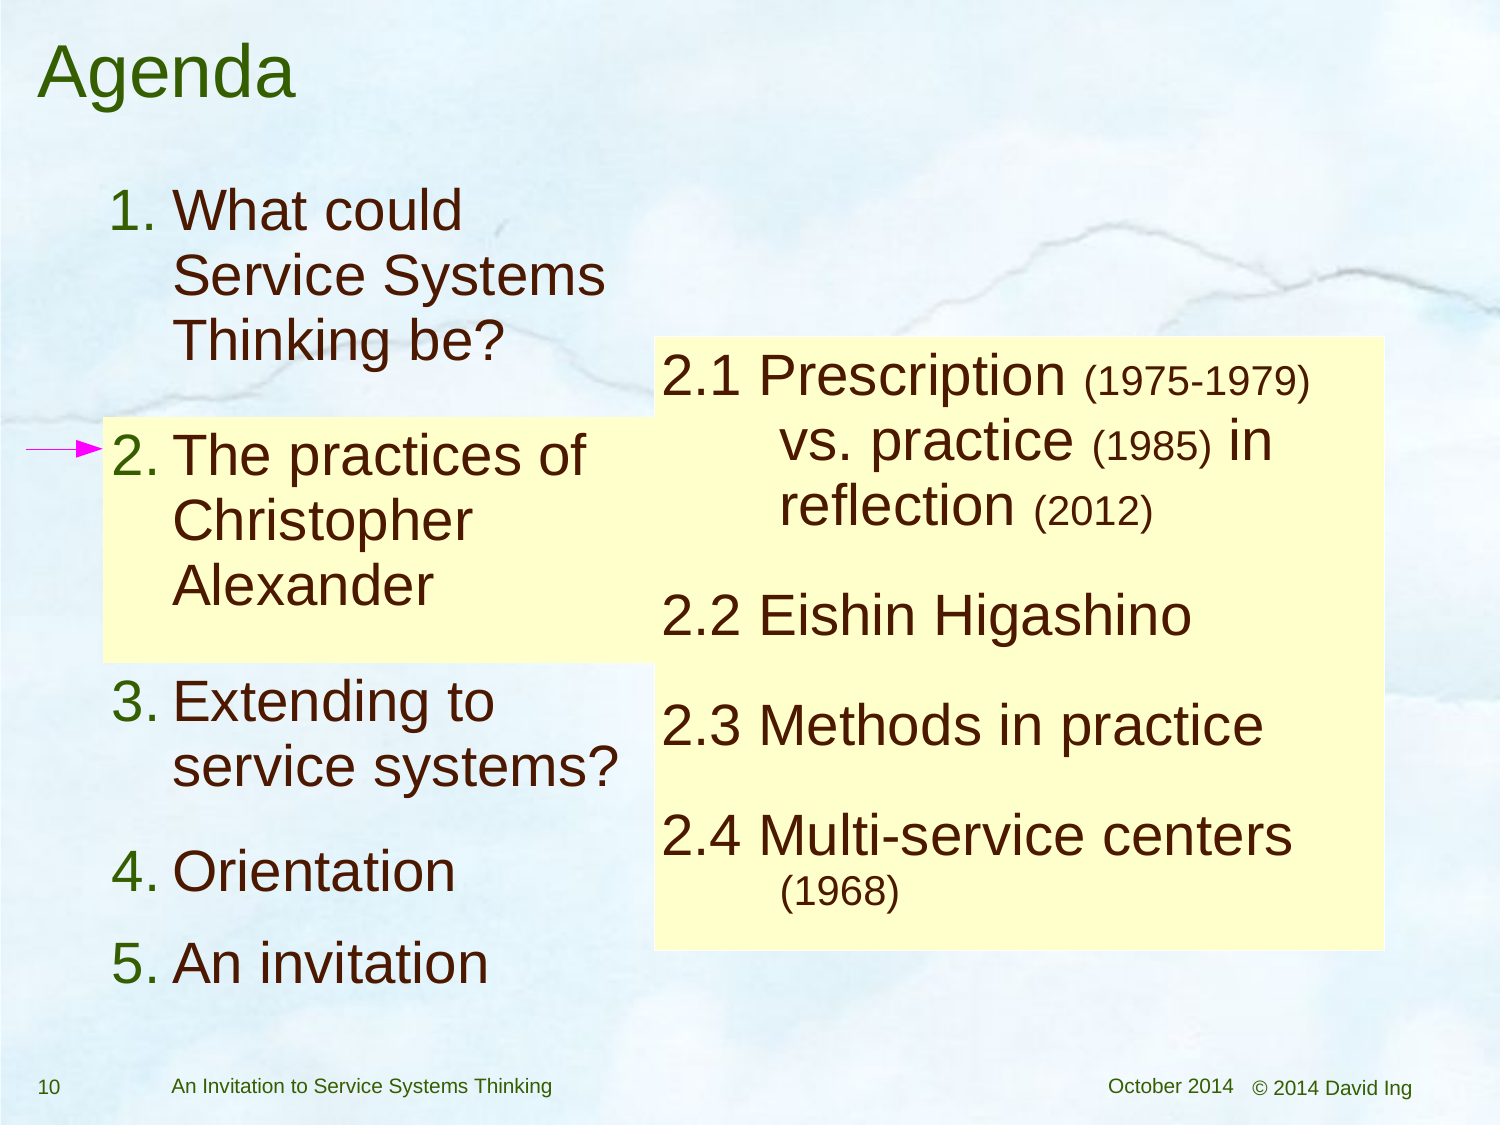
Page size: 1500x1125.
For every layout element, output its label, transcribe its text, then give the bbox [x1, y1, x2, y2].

table_cell Extending to service systems? [166, 663, 661, 833]
table_cell 2. [103, 417, 166, 663]
table_header 2.1 Prescription (1975-1979) vs. practice (1985) in reflection (2012) 2.2 Eishin Higashino 2.3 Methods in practice 2.4 Multi-service centers (1968) [661, 337, 1384, 950]
table_cell Orientation [166, 833, 661, 925]
table_header 1. [103, 172, 166, 417]
table_cell An invitation [166, 925, 661, 1016]
table_cell The practices of Christopher Alexander [166, 417, 661, 663]
table_cell 4. [103, 833, 166, 925]
title Agenda [37, 37, 1463, 152]
table_header What could Service Systems Thinking be? [166, 172, 661, 417]
picture [0, 0, 1500, 1125]
table_cell 3. [103, 663, 166, 833]
table_cell 5. [103, 925, 166, 1016]
